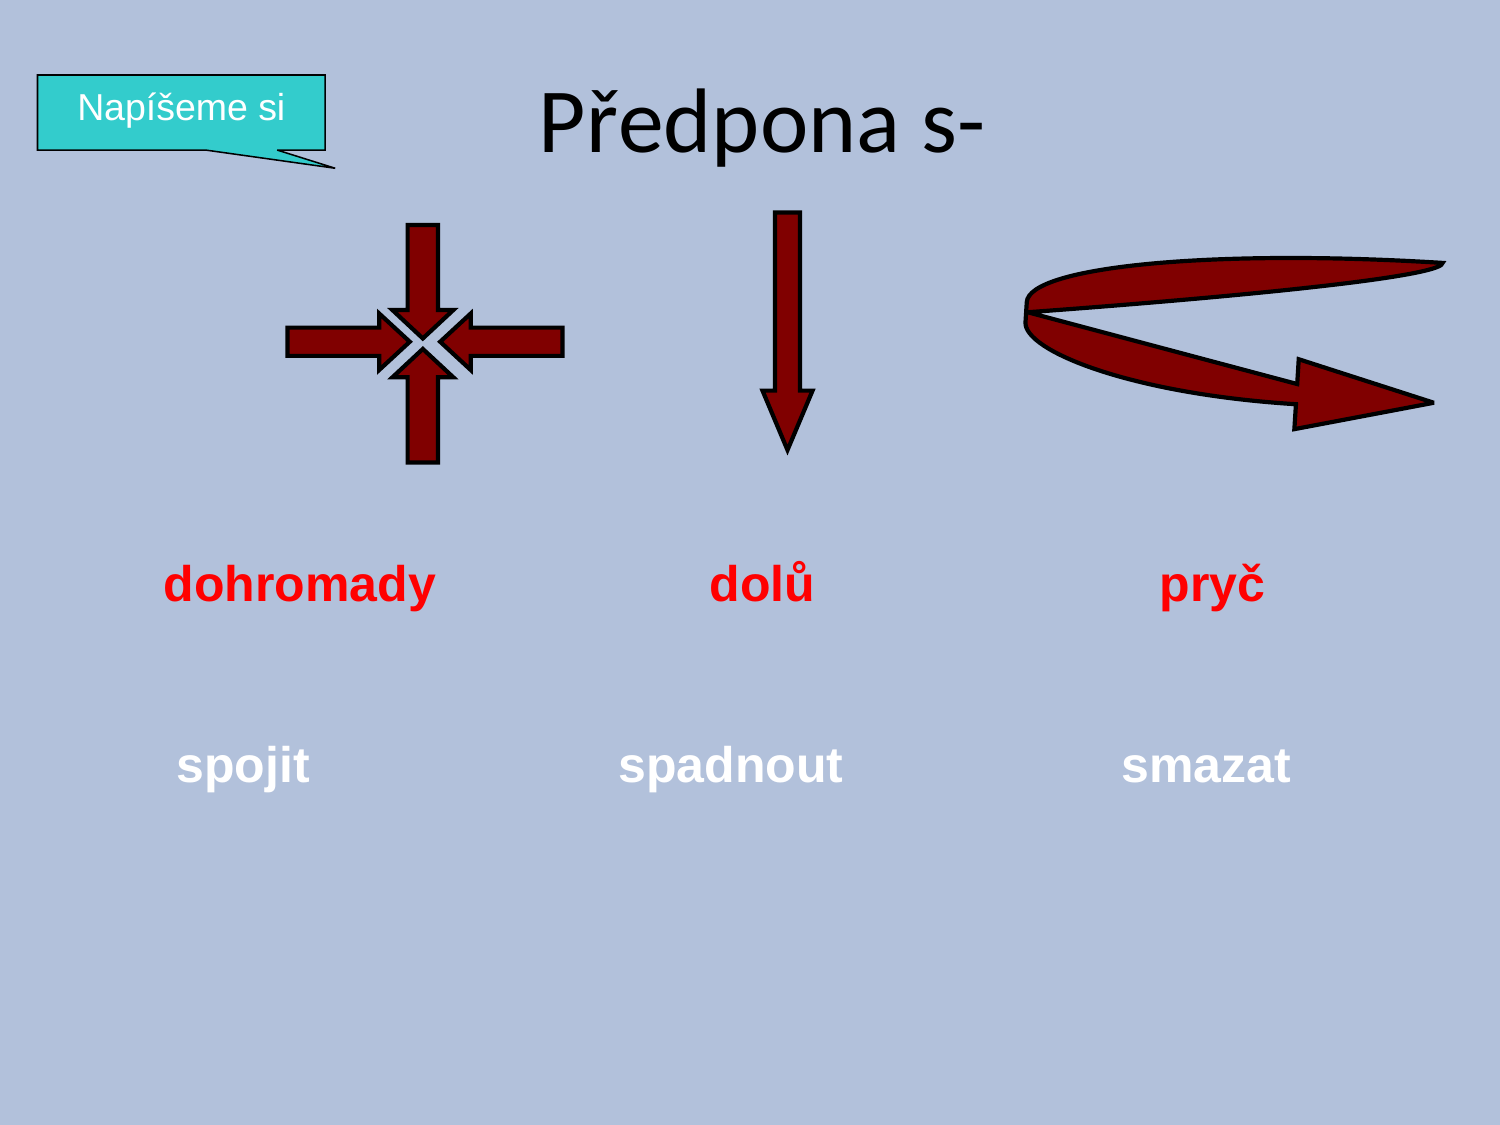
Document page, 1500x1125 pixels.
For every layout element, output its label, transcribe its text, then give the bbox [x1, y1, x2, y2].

text_box [392, 348, 454, 463]
text_box [1025, 257, 1443, 430]
text_box spadnout [599, 725, 863, 801]
text_box [287, 313, 410, 370]
text_box smazat [1074, 725, 1338, 801]
text_box spojit [112, 725, 375, 801]
text_box dohromady [130, 530, 470, 632]
text_box [440, 313, 563, 370]
text_box pryč [1043, 530, 1382, 632]
title Předpona s- [99, 45, 1425, 188]
text_box [392, 224, 454, 339]
text_box [762, 212, 813, 451]
text_box Napíšeme si [37, 75, 336, 169]
text_box dolů [593, 530, 932, 632]
